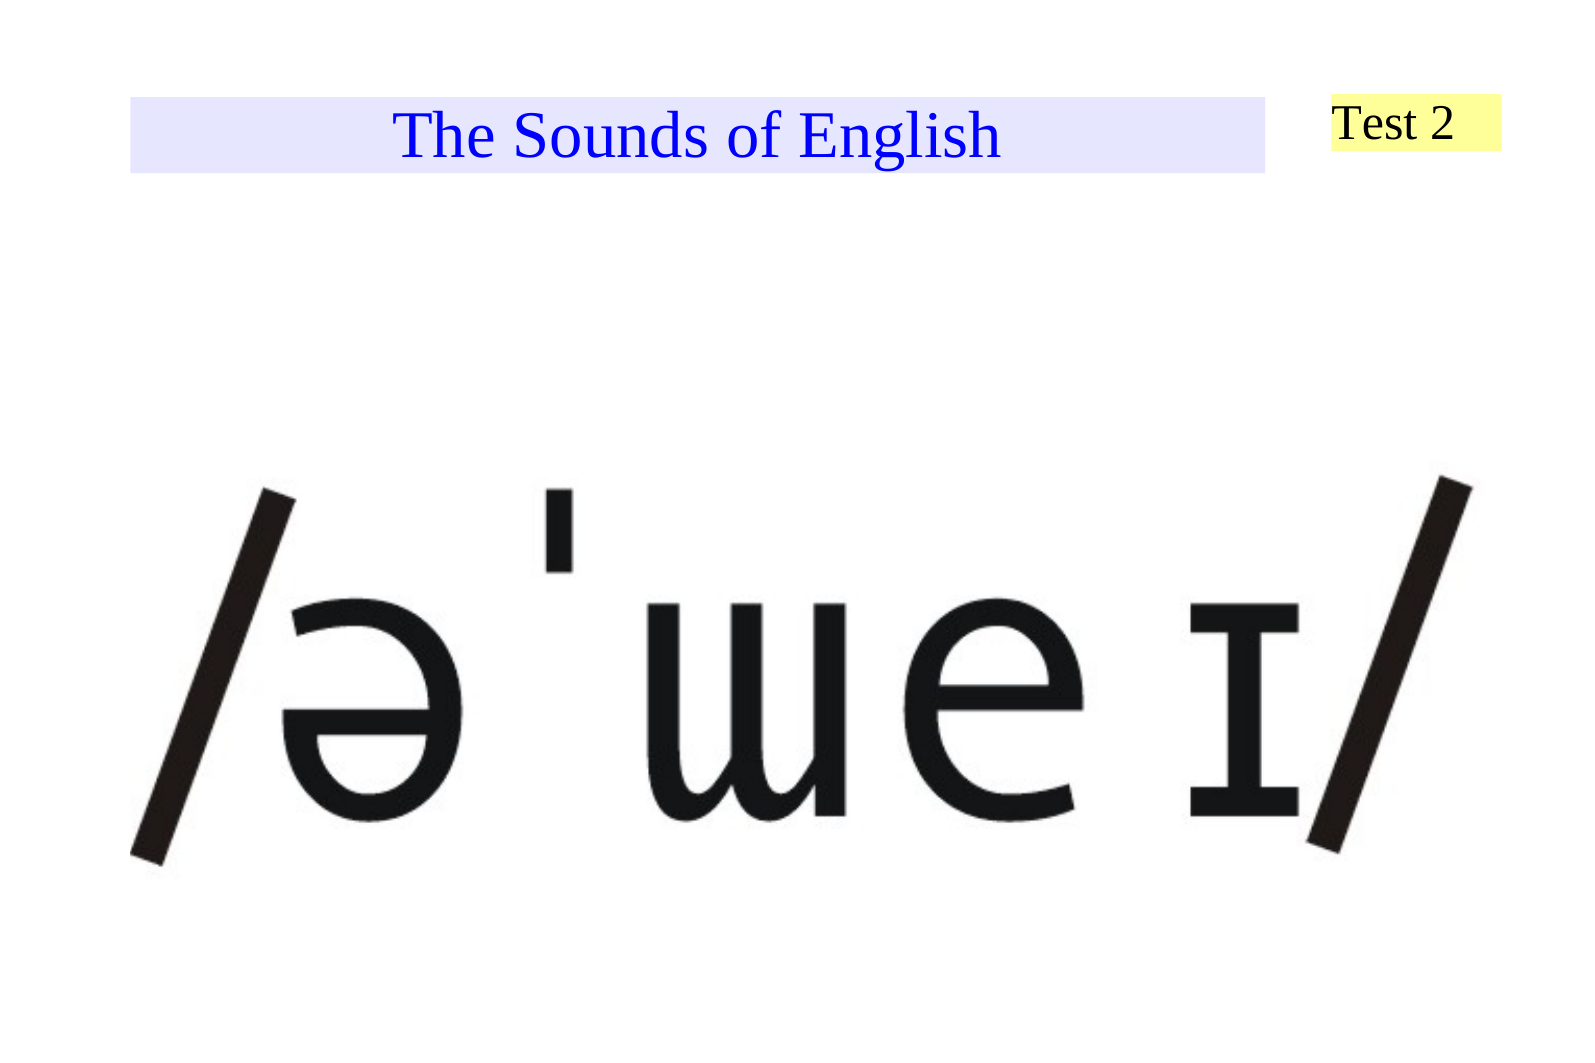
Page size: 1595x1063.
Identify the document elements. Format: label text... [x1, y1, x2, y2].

picture [130, 428, 1533, 961]
text_box Test 2 [1331, 94, 1502, 152]
text_box The Sounds of English [130, 97, 1266, 174]
